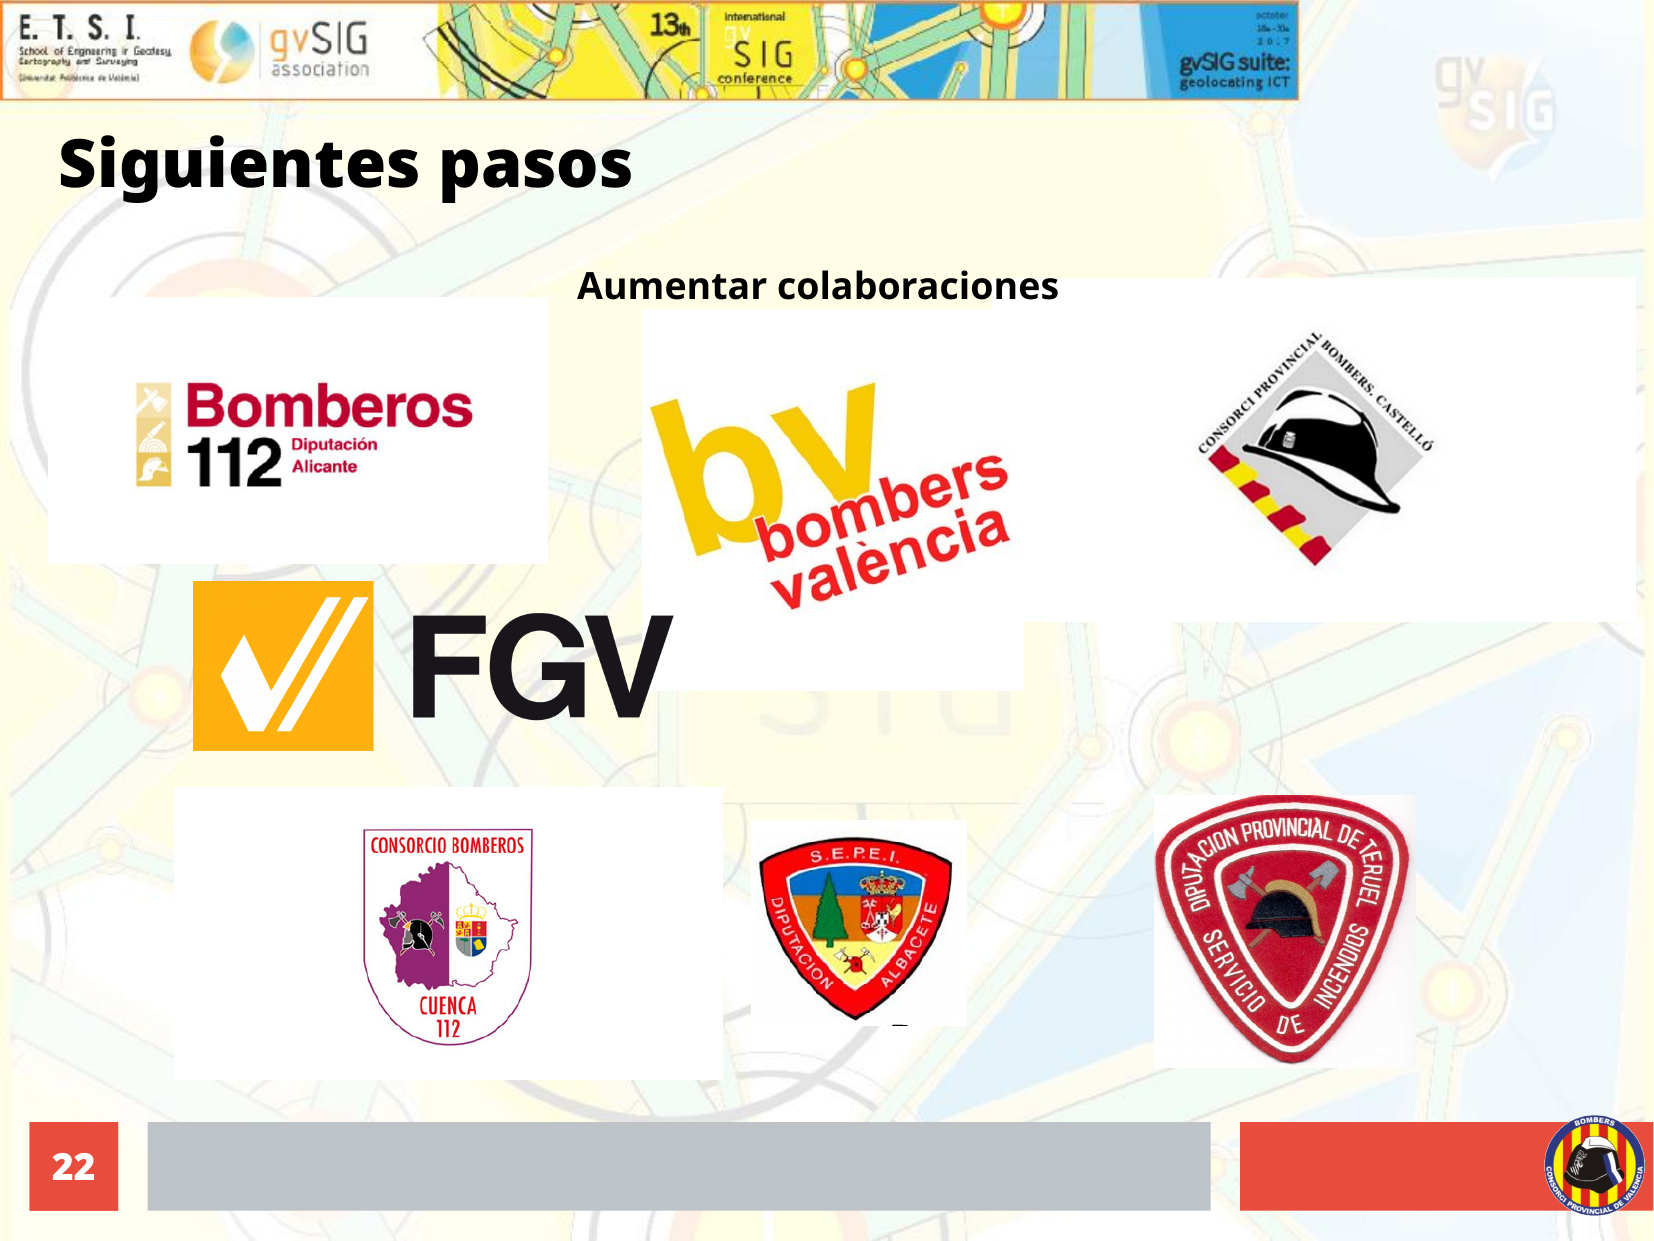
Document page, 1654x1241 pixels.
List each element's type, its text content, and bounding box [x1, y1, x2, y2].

picture [0, 0, 1654, 1241]
title Siguientes pasos [59, 59, 1595, 207]
text_box Aumentar colaboraciones [562, 252, 1132, 319]
